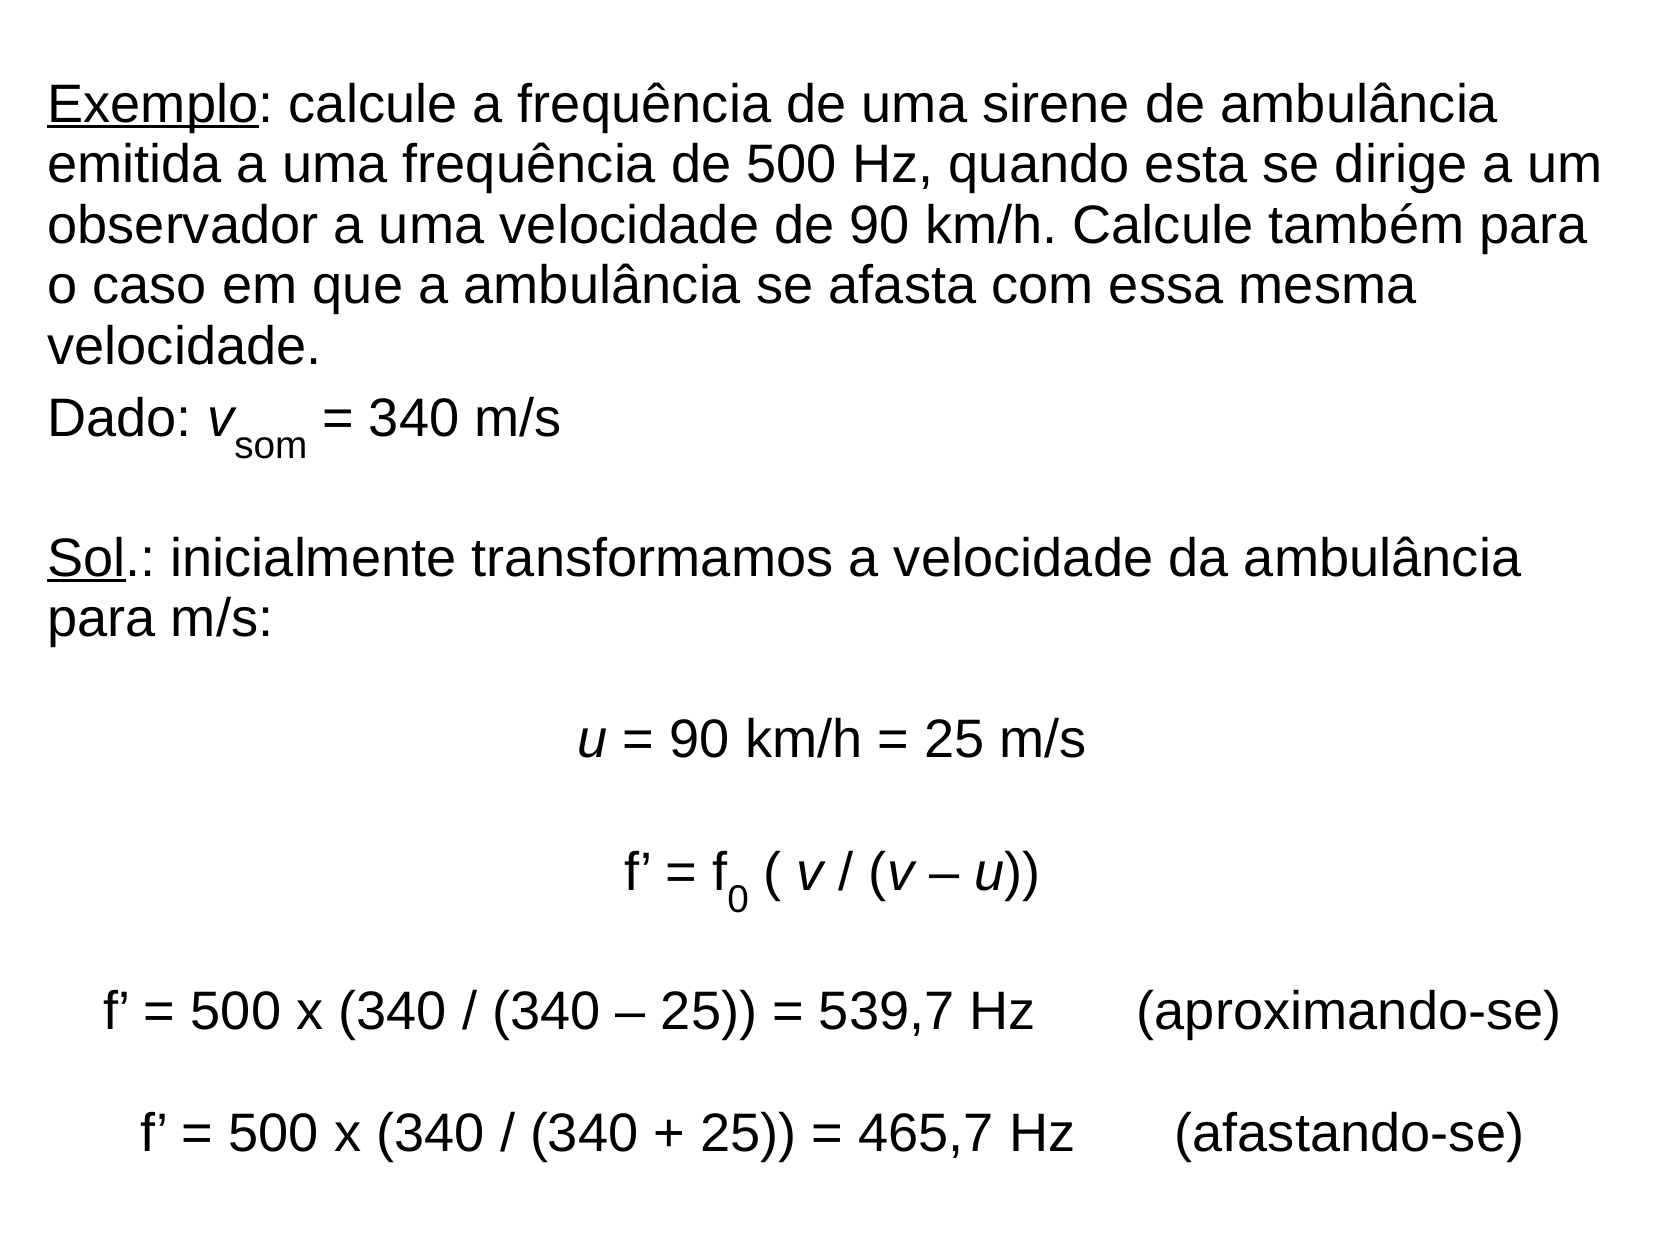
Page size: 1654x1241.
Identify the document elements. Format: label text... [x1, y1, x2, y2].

subtitle Exemplo: calcule a frequência de uma sirene de ambulância emitida a uma frequência de 500 Hz, quando esta se dirige a um observador a uma velocidade de 90 km/h. Calcule também para o caso em que a ambulância se afasta com essa mesma velocidade. Dado: vsom = 340 m/s Sol.: inicialmente transformamos a velocidade da ambulância para m/s: u = 90 km/h = 25 m/s f’ = f0 ( v / (v – u)) f’ = 500 x (340 / (340 – 25)) = 539,7 Hz (aproximando-se) f’ = 500 x (340 / (340 + 25)) = 465,7 Hz (afastando-se) [47, 70, 1619, 1166]
